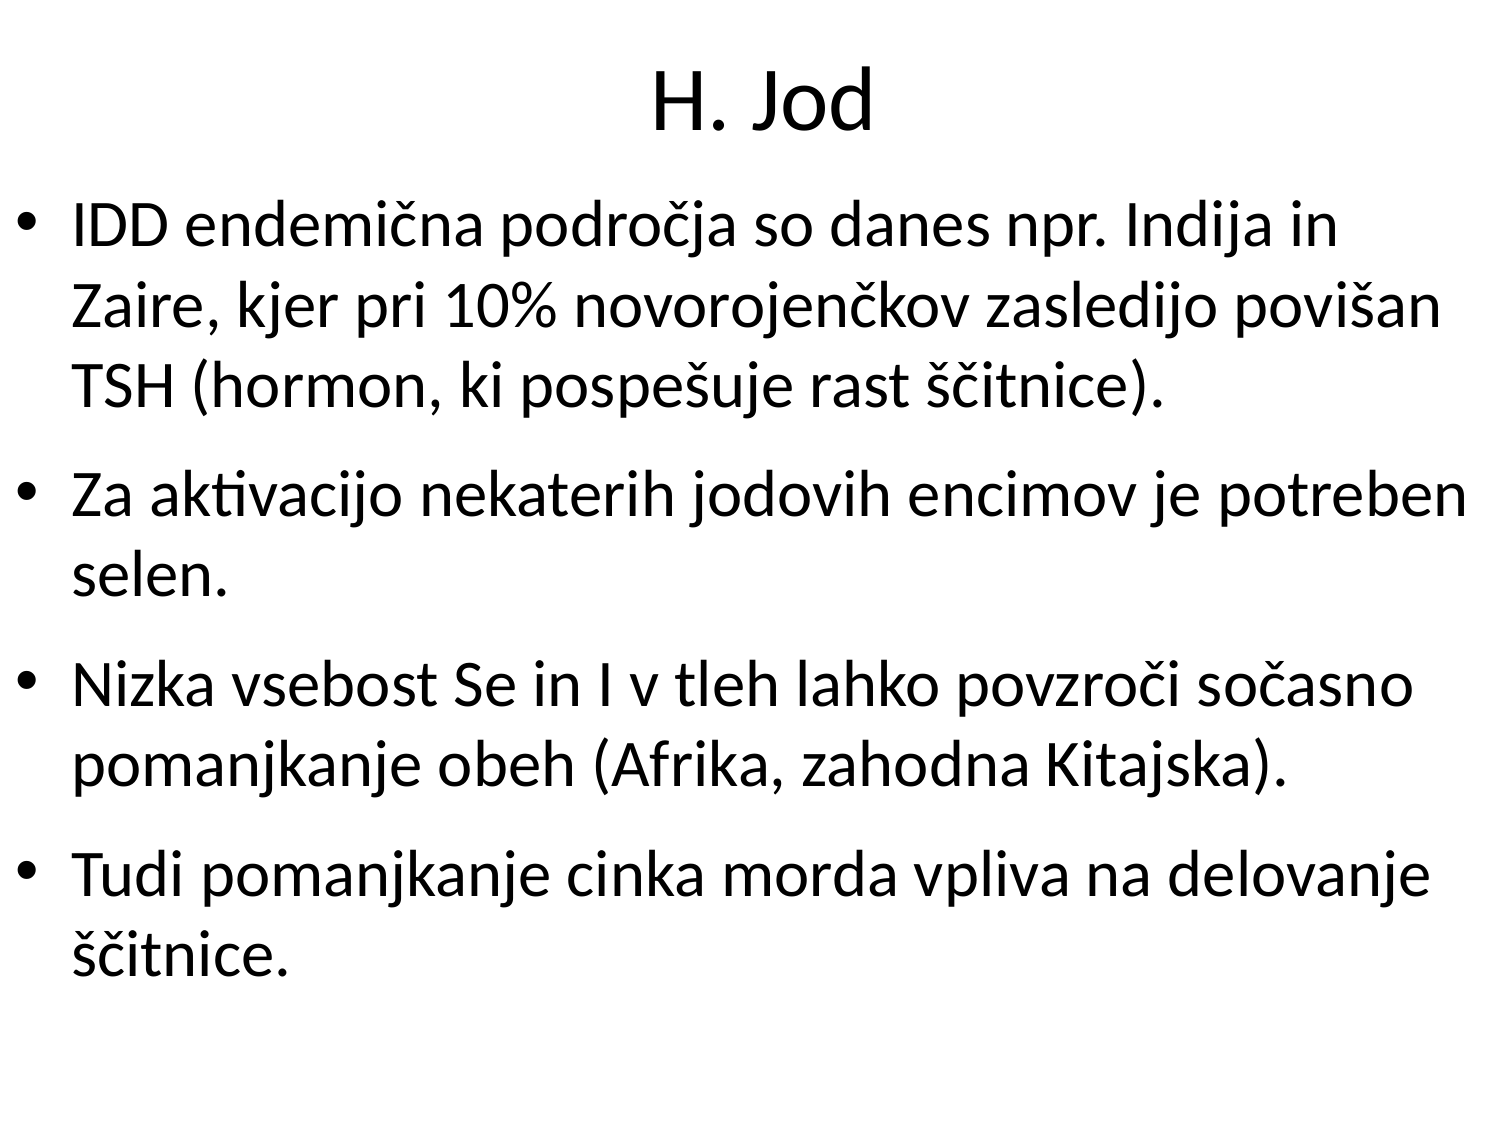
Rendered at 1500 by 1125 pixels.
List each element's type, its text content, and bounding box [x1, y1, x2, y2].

title H. Jod [88, 0, 1439, 172]
list IDD endemična področja so danes npr. Indija in Zaire, kjer pri 10% novorojenčkov zasledijo povišan TSH (hormon, ki pospešuje rast ščitnice). Za aktivacijo nekaterih jodovih encimov je potreben selen. Nizka vsebost Se in I v tleh lahko povzroči sočasno pomanjkanje obeh (Afrika, zahodna Kitajska). Tudi pomanjkanje cinka morda vpliva na delovanje ščitnice. [0, 172, 1500, 1125]
